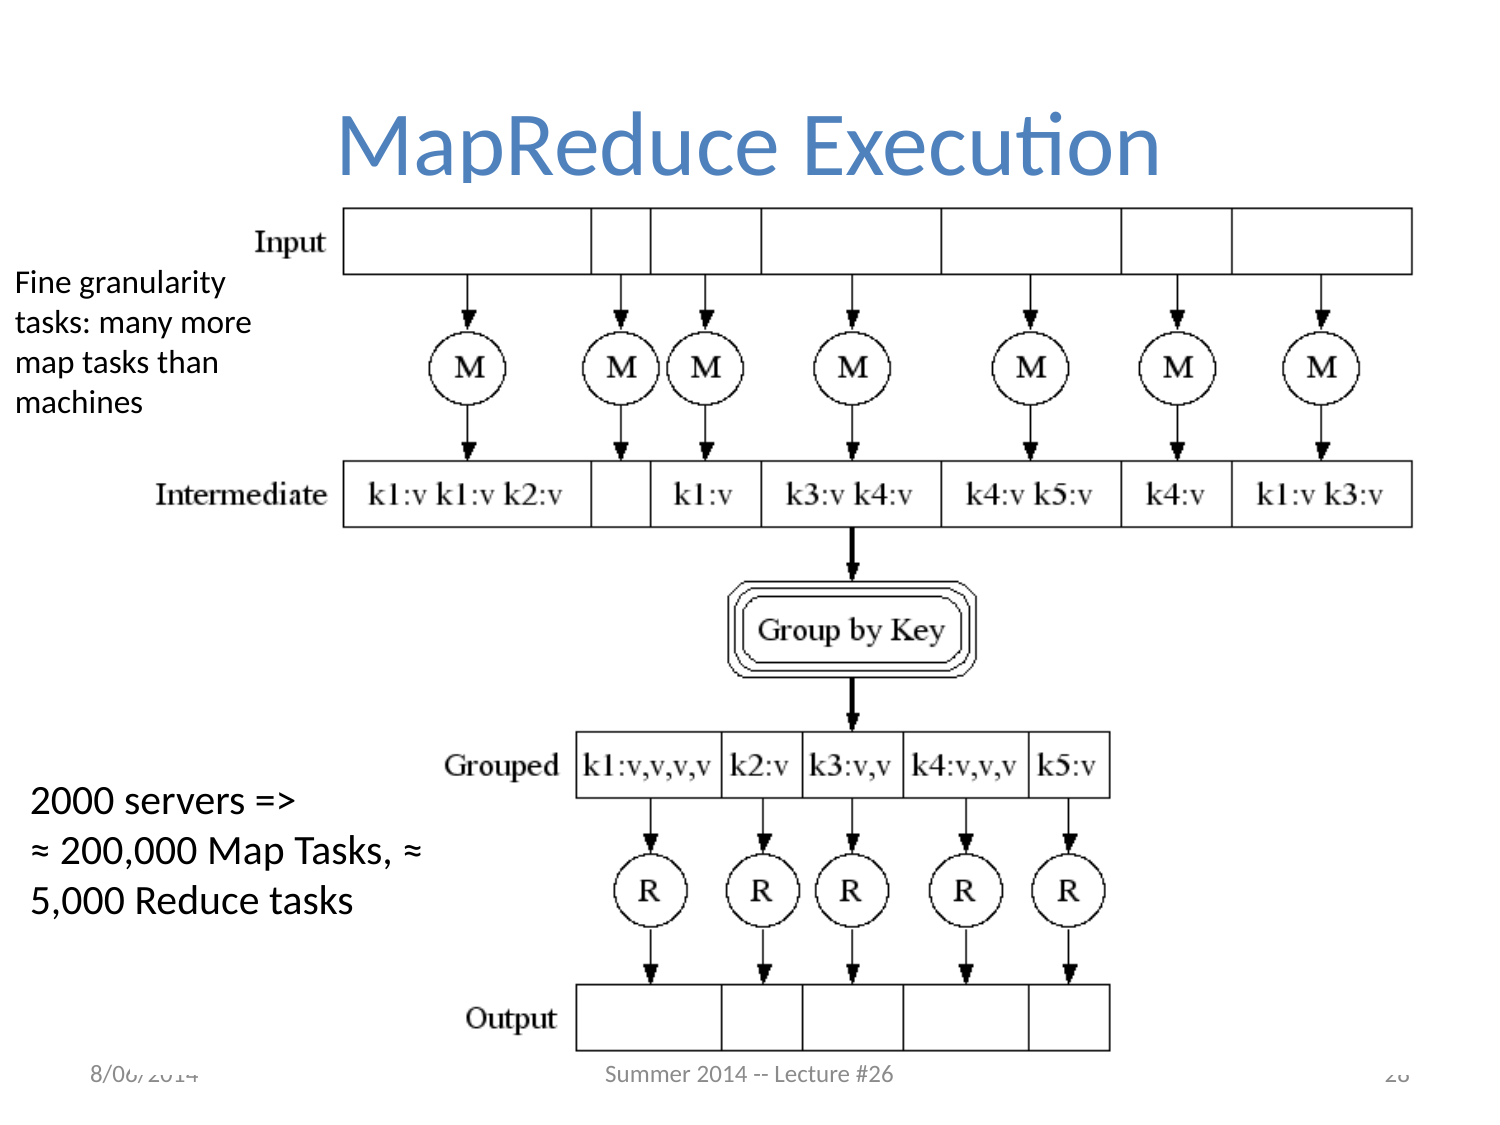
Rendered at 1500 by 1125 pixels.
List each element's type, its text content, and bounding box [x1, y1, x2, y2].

picture [130, 183, 1423, 1075]
text_box Fine granularity tasks: many more map tasks than machines [0, 253, 314, 428]
slide_number <number> [1074, 1042, 1425, 1103]
footer Summer 2014 -- Lecture #26 [512, 1042, 988, 1103]
title MapReduce Execution [75, 45, 1425, 233]
text_box 2000 servers => ≈ 200,000 Map Tasks, ≈ 5,000 Reduce tasks [15, 765, 502, 930]
slide_number 8/06/2014 [75, 1042, 425, 1103]
